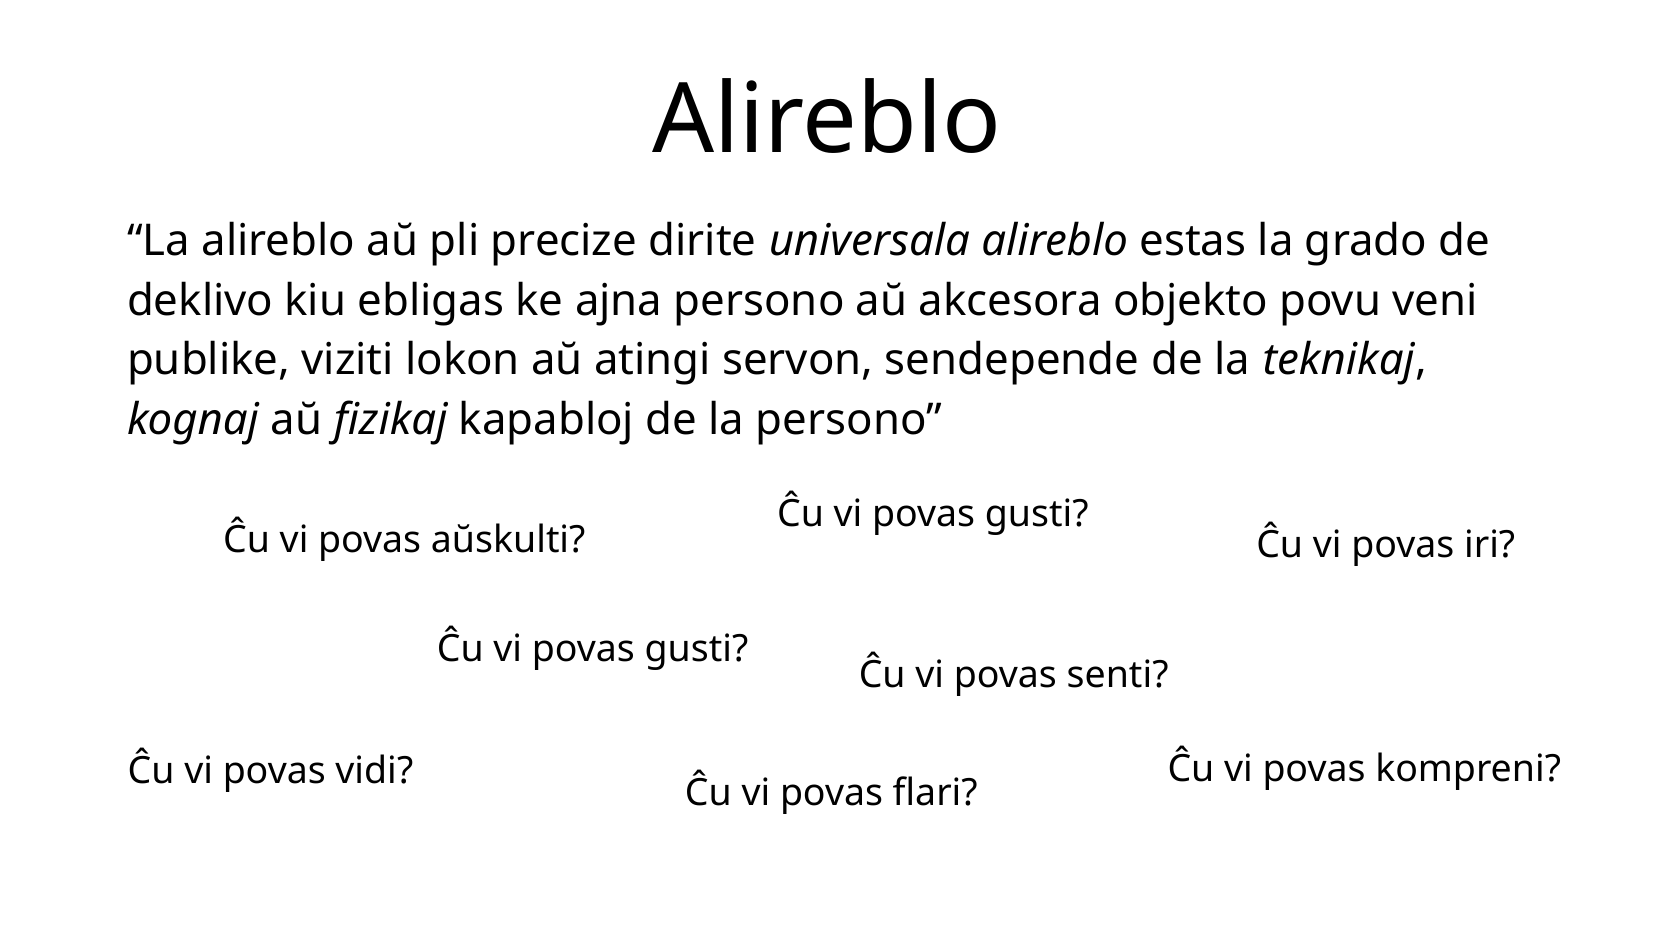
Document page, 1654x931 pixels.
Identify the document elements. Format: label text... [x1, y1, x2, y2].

text_box Ĉu vi povas gusti? [762, 479, 1068, 542]
text_box Ĉu vi povas flari? [670, 758, 961, 821]
text_box Ĉu vi povas kompreni? [1152, 734, 1533, 797]
title Alireblo [82, 37, 1571, 193]
text_box Ĉu vi povas aŭskulti? [208, 505, 562, 568]
text_box Ĉu vi povas gusti? [422, 614, 727, 677]
text_box Ĉu vi povas iri? [1241, 510, 1502, 573]
text_box Ĉu vi povas vidi? [112, 736, 399, 799]
text_box “La alireblo aŭ pli precize dirite universala alireblo estas la grado de deklivo kiu ebligas ke ajna persono aŭ akcesora objekto povu veni publike, viziti lokon aŭ atingi servon, sendepende de la teknikaj, kognaj aŭ fizikaj kapabloj de la persono” [112, 201, 1542, 464]
text_box Ĉu vi povas senti? [843, 640, 1150, 703]
